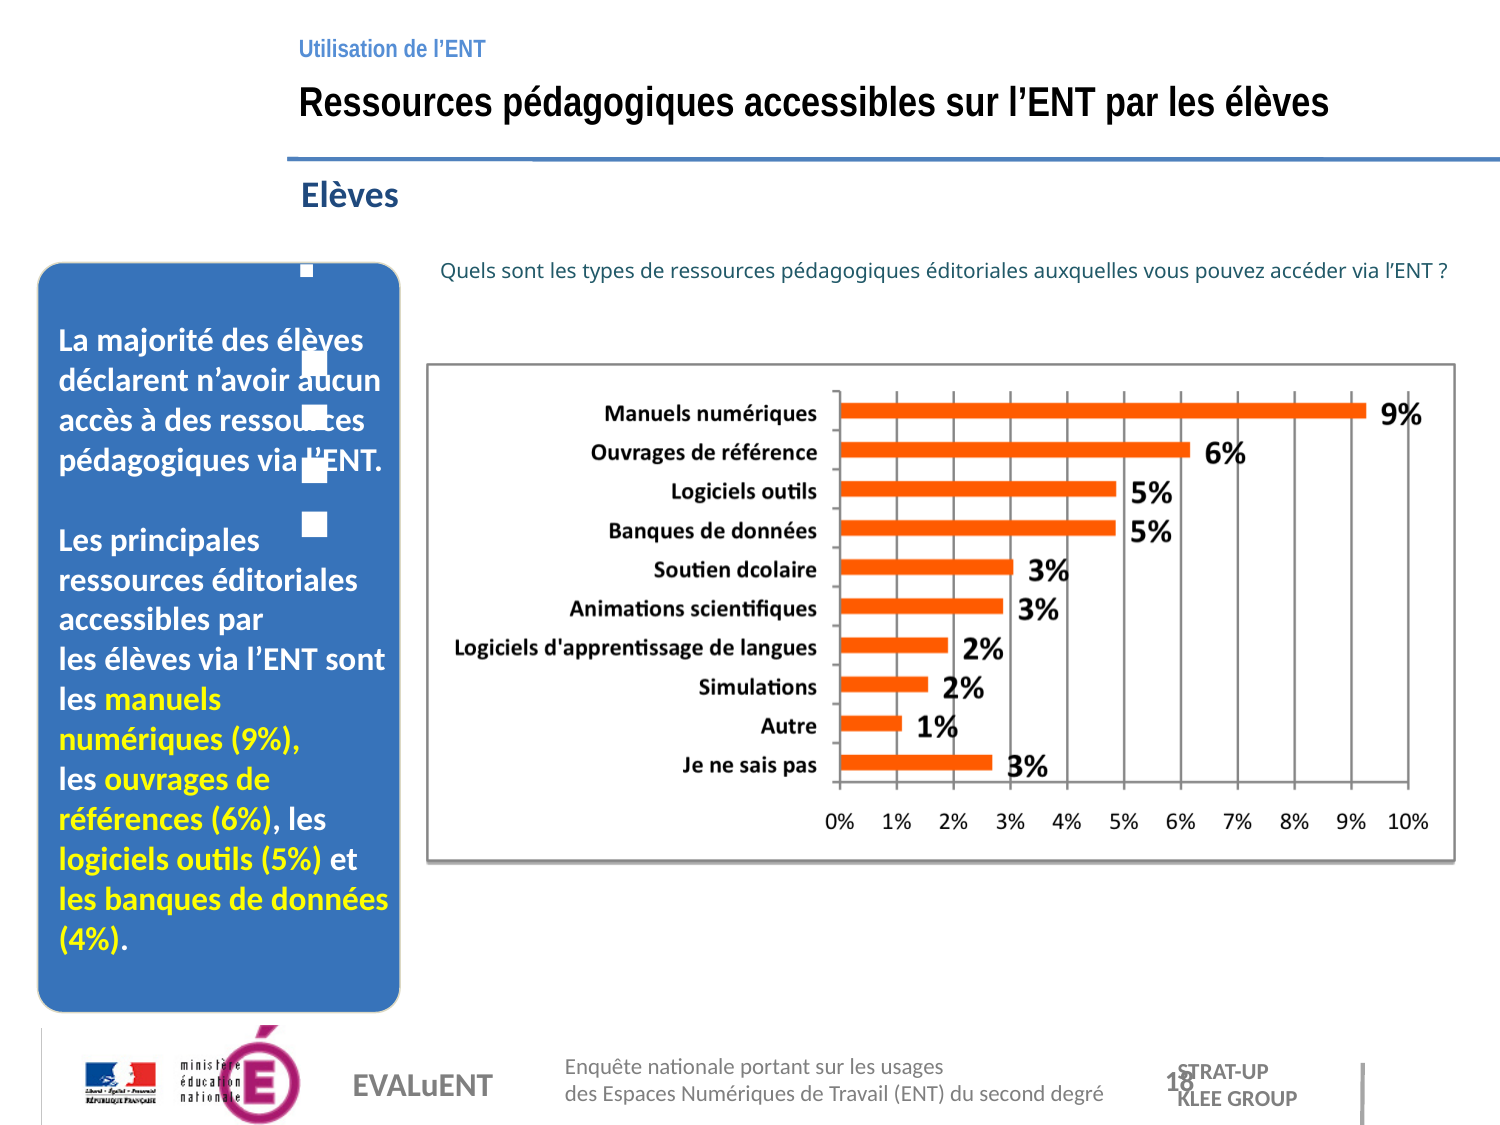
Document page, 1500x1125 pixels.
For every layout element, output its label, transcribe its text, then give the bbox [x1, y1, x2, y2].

text_box Quels sont les types de ressources pédagogiques éditoriales auxquelles vous pouvez accéder via l’ENT ? [425, 249, 1500, 319]
text_box La majorité des élèves déclarent n’avoir aucun accès à des ressources pédagogiques via l’ENT. Les principales ressources éditoriales accessibles par les élèves via l’ENT sont les manuels numériques (9%), les ouvrages de références (6%), les logiciels outils (5%) et les banques de données (4%). [37, 262, 401, 1013]
text_box [1074, 1050, 1426, 1110]
text_box Utilisation de l’ENT Ressources pédagogiques accessibles sur l’ENT par les élèves [284, 25, 1455, 100]
picture [425, 362, 1457, 863]
text_box Elèves [286, 162, 416, 224]
